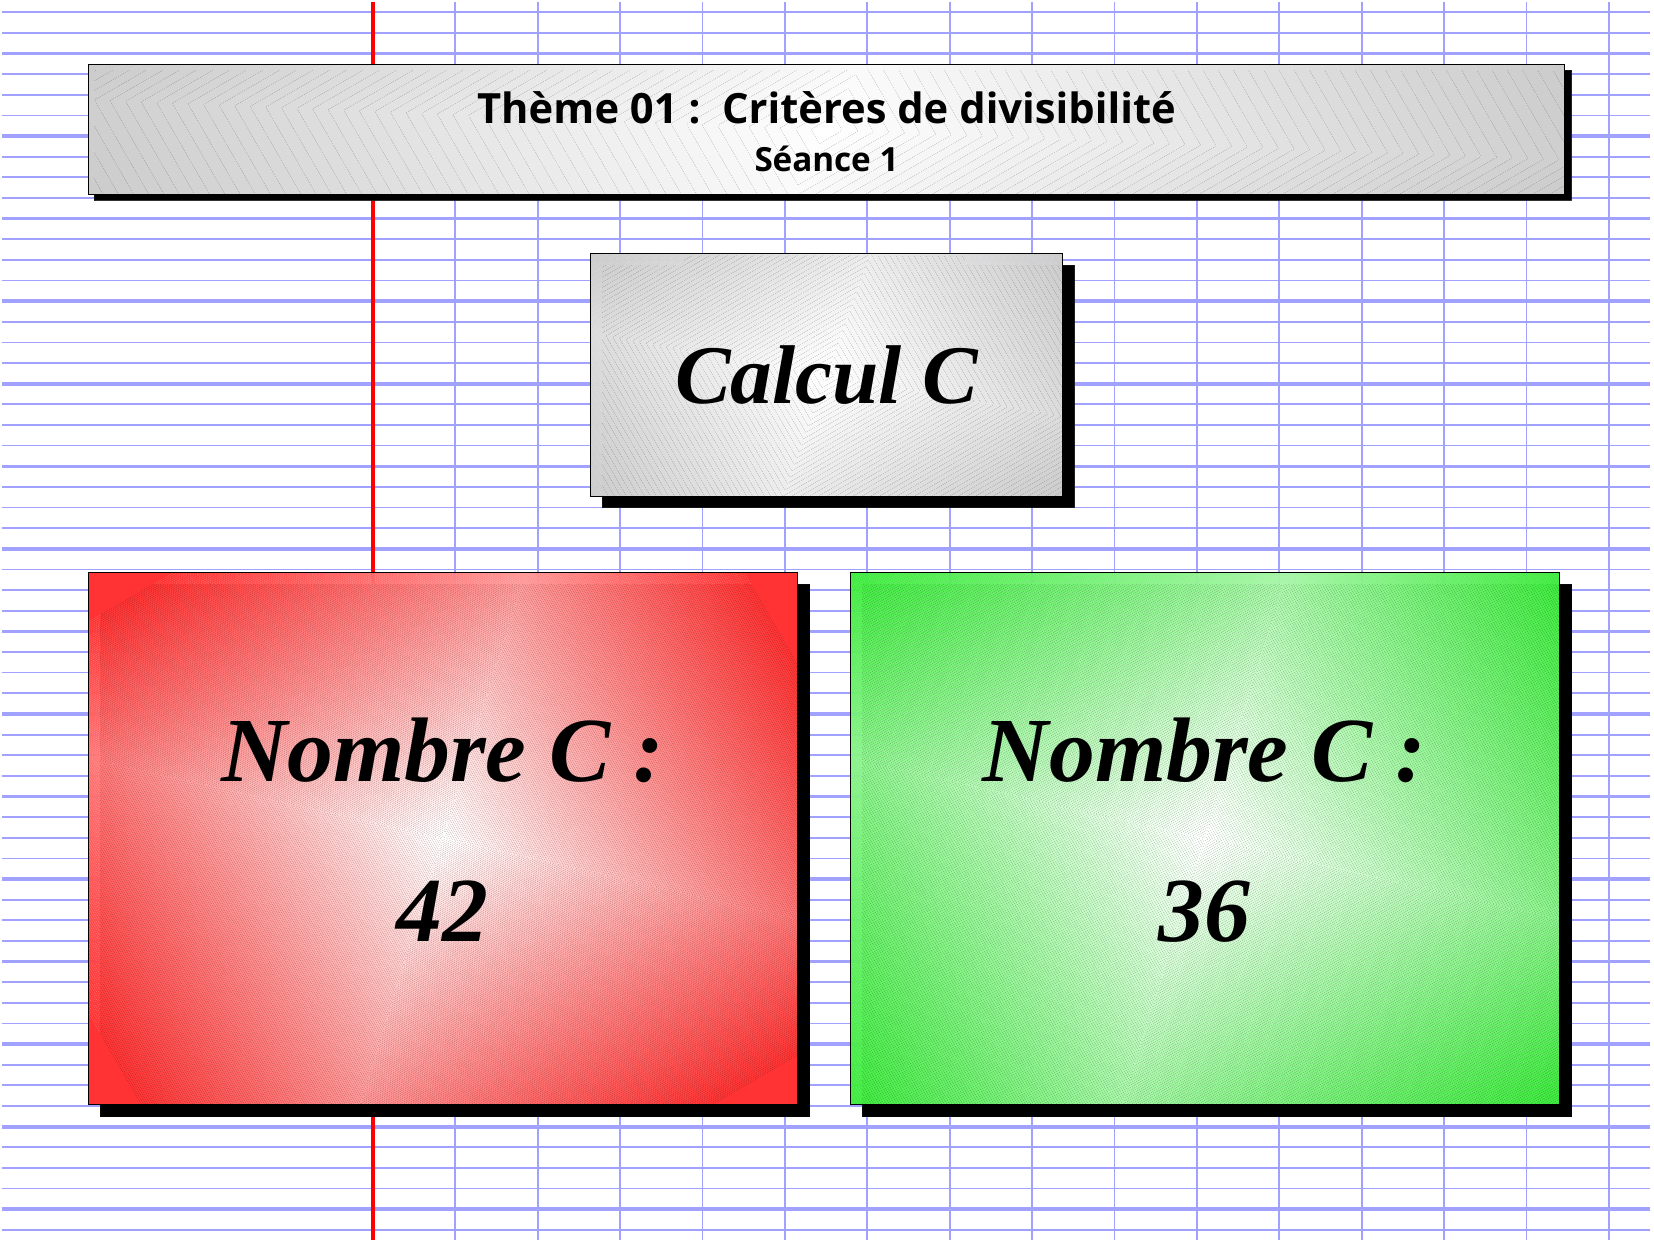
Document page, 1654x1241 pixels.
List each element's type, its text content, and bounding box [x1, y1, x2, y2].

text_box Thème 01 : Critères de divisibilité Séance 1 [88, 64, 1565, 195]
text_box Nombre C : 42 [88, 572, 798, 1105]
text_box Nombre C : 36 [850, 572, 1560, 1105]
text_box Calcul C [590, 253, 1063, 497]
picture [0, 0, 1654, 1241]
